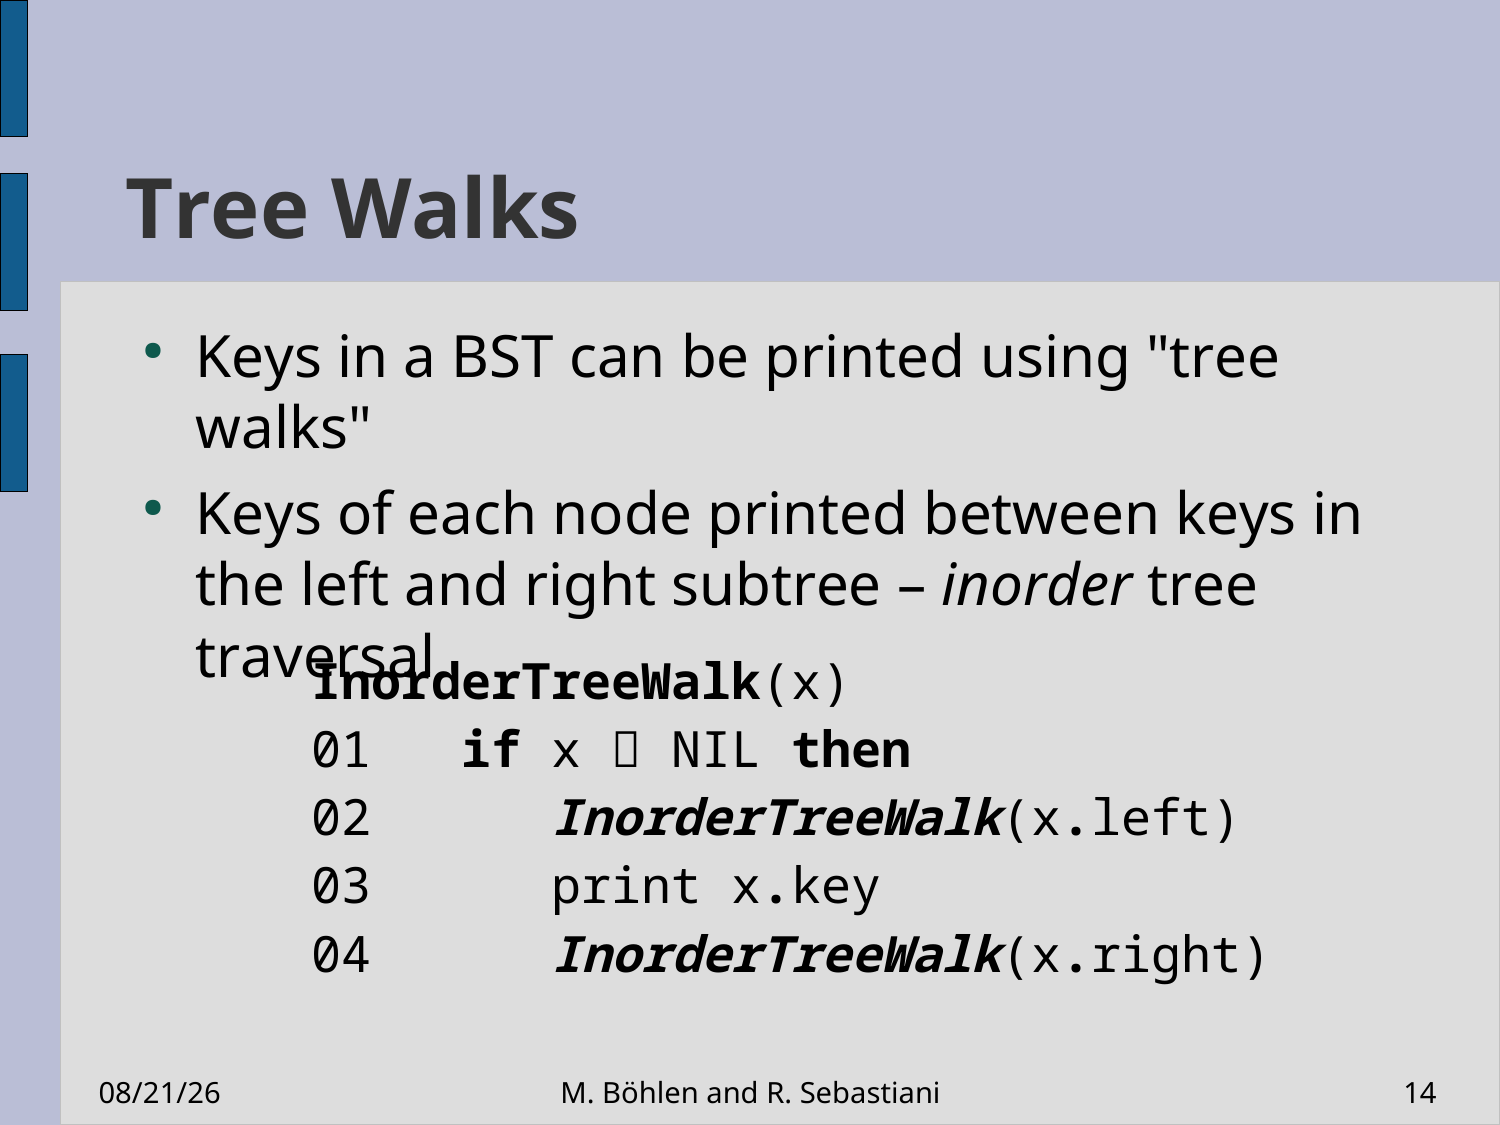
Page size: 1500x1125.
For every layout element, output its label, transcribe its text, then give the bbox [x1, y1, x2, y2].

text_box InorderTreeWalk(x) 01 if x  NIL then 02 InorderTreeWalk(x.left) 03 print x.key 04 InorderTreeWalk(x.right) [296, 638, 1352, 995]
title Tree Walks [110, 67, 1392, 271]
list Keys in a BST can be printed using "tree walks" Keys of each node printed between keys in the left and right subtree – inorder tree traversal [110, 312, 1392, 1037]
